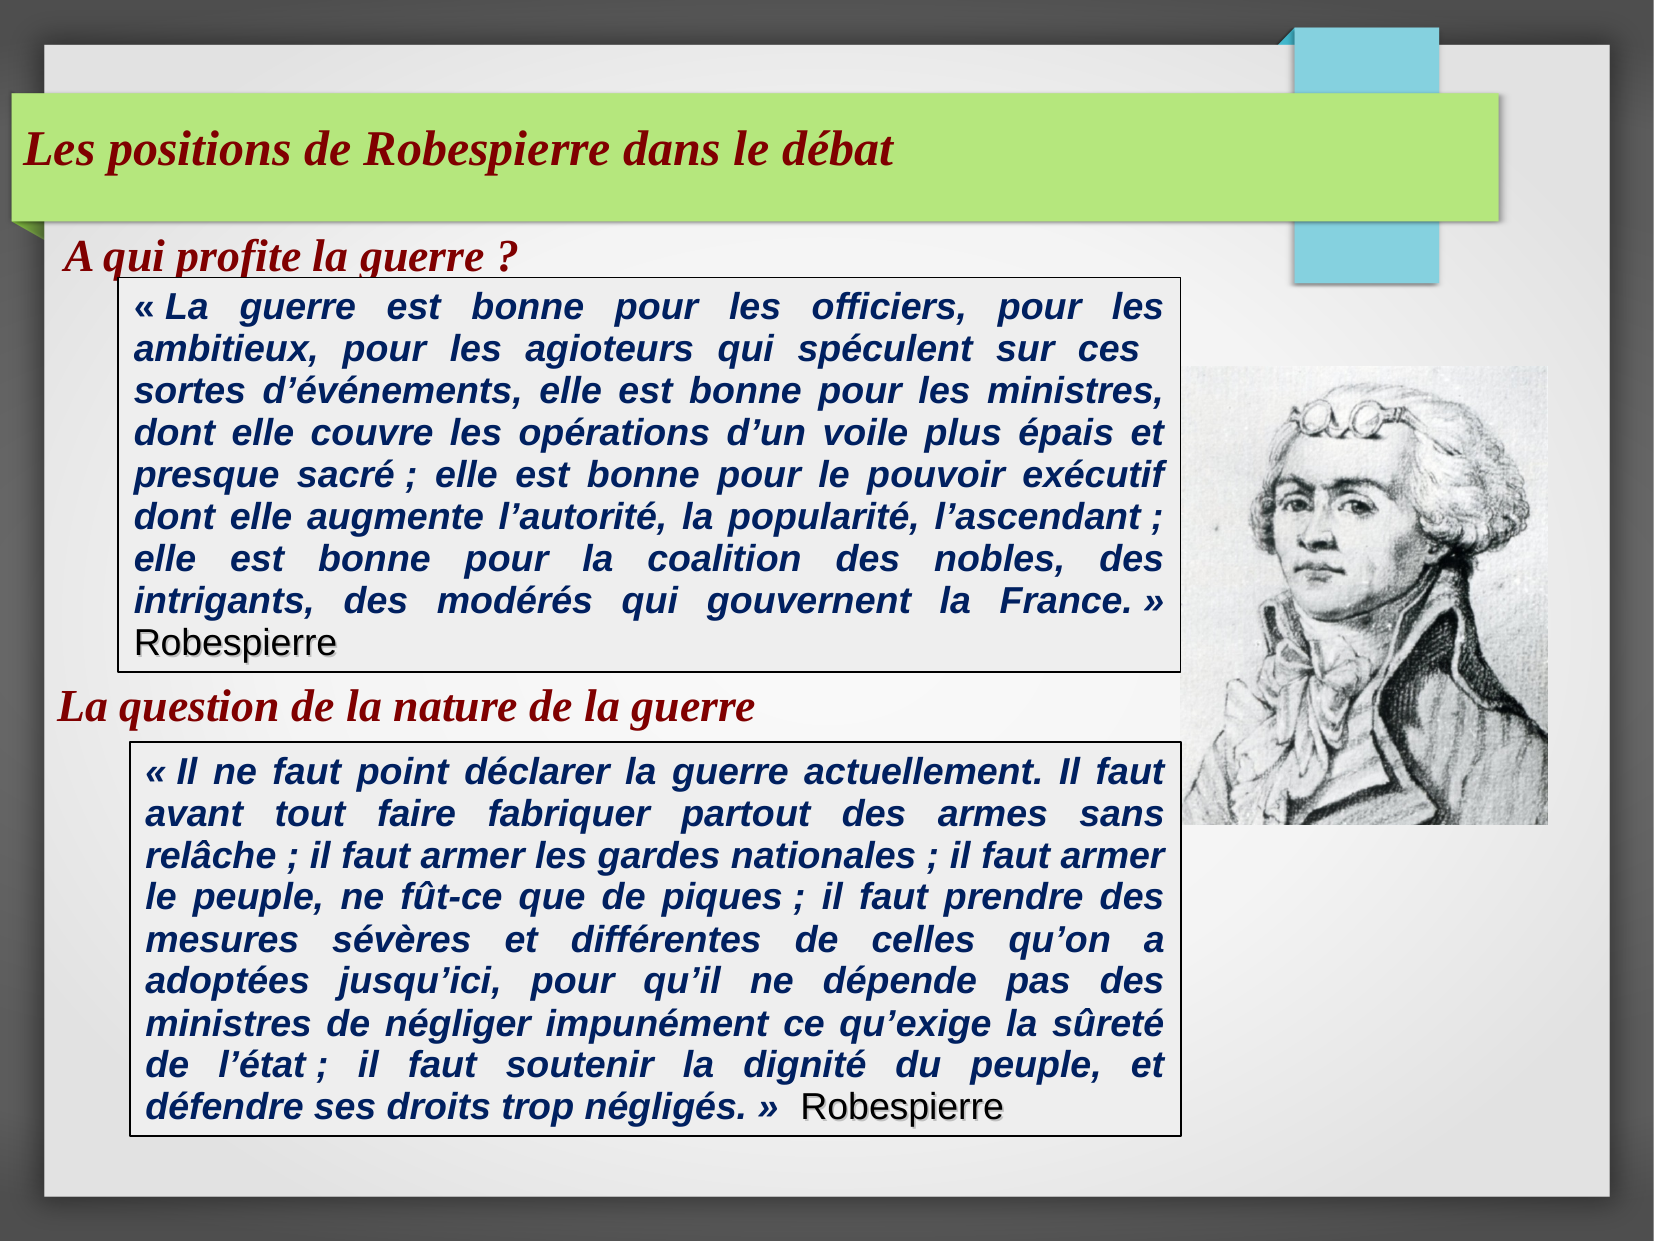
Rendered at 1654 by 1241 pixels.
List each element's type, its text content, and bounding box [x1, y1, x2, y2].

title Les positions de Robespierre dans le débat [23, 89, 1205, 208]
text_box « La guerre est bonne pour les officiers, pour les ambitieux, pour les agioteurs qui spéculent sur ces sortes d’événements, elle est bonne pour les ministres, dont elle couvre les opérations d’un voile plus épais et presque sacré ; elle est bonne pour le pouvoir exécutif dont elle augmente l’autorité, la popularité, l’ascendant ; elle est bonne pour la coalition des nobles, des intrigants, des modérés qui gouvernent la France. » Robespierre [118, 277, 1181, 672]
text_box « Il ne faut point déclarer la guerre actuellement. Il faut avant tout faire fabriquer partout des armes sans relâche ; il faut armer les gardes nationales ; il faut armer le peuple, ne fût-ce que de piques ; il faut prendre des mesures sévères et différentes de celles qu’on a adoptées jusqu’ici, pour qu’il ne dépende pas des ministres de négliger impunément ce qu’exige la sûreté de l’état ; il faut soutenir la dignité du peuple, et défendre ses droits trop négligés. » Robespierre [129, 741, 1182, 1137]
text_box A qui profite la guerre ? [49, 223, 535, 289]
text_box La question de la nature de la guerre [42, 673, 772, 739]
picture [0, 0, 1654, 1241]
